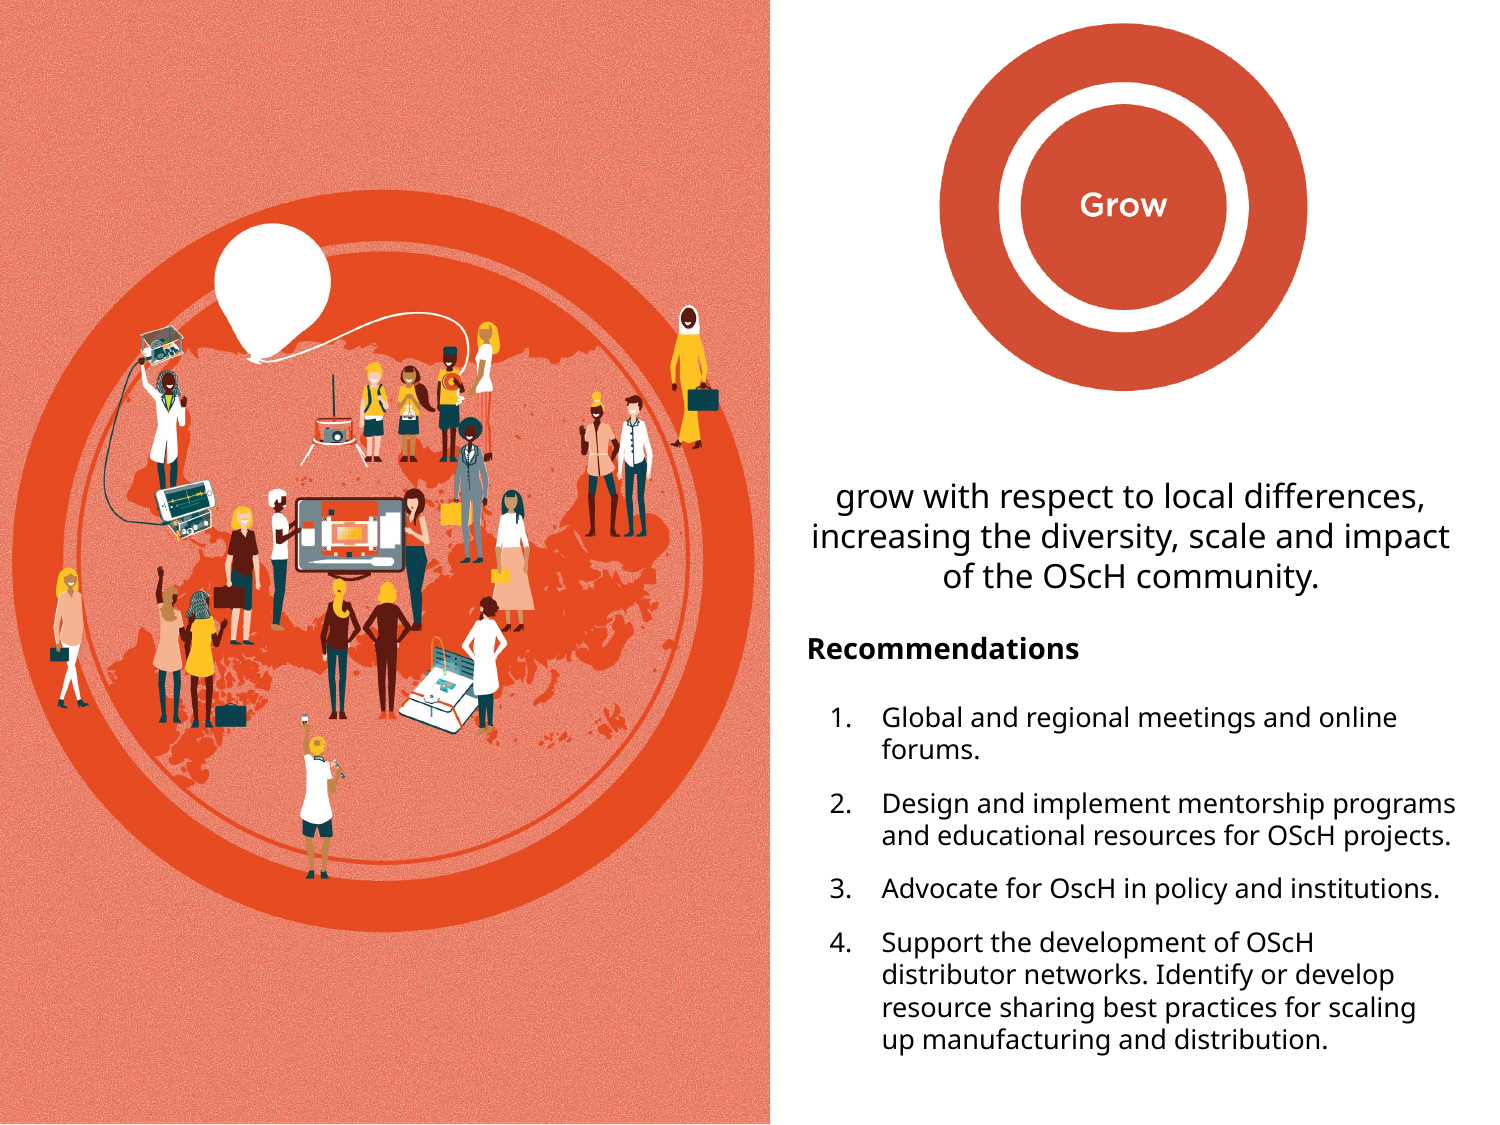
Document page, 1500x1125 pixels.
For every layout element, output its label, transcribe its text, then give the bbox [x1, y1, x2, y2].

picture [925, 7, 1320, 406]
picture [0, 0, 771, 1125]
text_box grow with respect to local differences, increasing the diversity, scale and impact of the OScH community. Recommendations Global and regional meetings and online forums. Design and implement mentorship programs and educational resources for OScH projects. Advocate for OscH in policy and institutions. Support the development of OScH distributor networks. Identify or develop resource sharing best practices for scaling up manufacturing and distribution. [791, 547, 1472, 1040]
